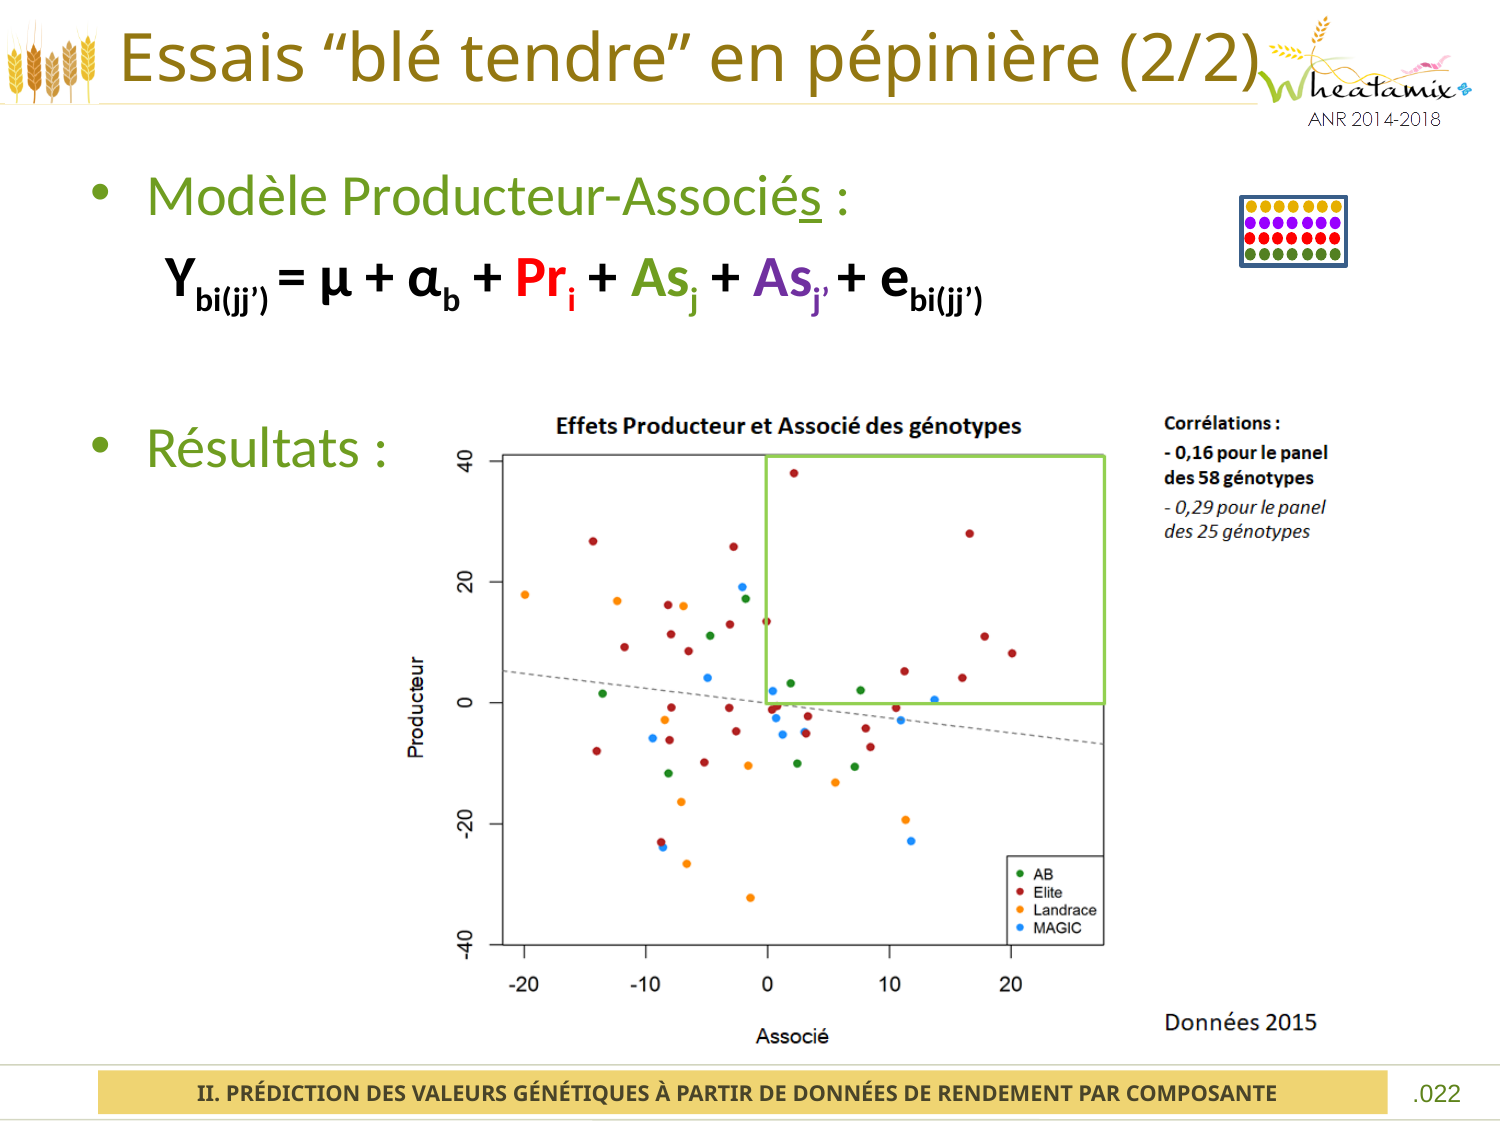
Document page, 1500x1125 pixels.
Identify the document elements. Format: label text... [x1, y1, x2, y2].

text_box [1286, 216, 1298, 230]
text_box [1258, 216, 1271, 230]
text_box [1315, 232, 1327, 245]
text_box [1329, 232, 1341, 245]
title Essais “blé tendre” en pépinière (2/2) [103, 7, 1483, 103]
text_box [1303, 200, 1315, 213]
text_box [1315, 216, 1327, 230]
text_box II. PRÉDICTION DES VALEURS GÉNÉTIQUES À PARTIR DE DONNÉES DE RENDEMENT PAR COMPOSANTE [112, 1079, 1365, 1106]
list Modèle Producteur-Associés : Ybi(jj’) = µ + αb + Pri + Asj + Asj’ + ebi(jj’) Résultats : [75, 149, 1459, 1005]
text_box [1258, 248, 1271, 261]
text_box [1272, 216, 1284, 230]
text_box [1273, 200, 1285, 213]
text_box [1315, 248, 1327, 261]
text_box [1244, 216, 1256, 230]
text_box [1271, 232, 1284, 245]
text_box [1272, 248, 1284, 261]
text_box [1286, 248, 1298, 261]
text_box [1316, 200, 1328, 213]
text_box [1302, 216, 1314, 230]
text_box [1329, 248, 1341, 261]
text_box [1245, 200, 1257, 213]
text_box [1302, 248, 1314, 261]
text_box [1301, 232, 1313, 245]
text_box [1258, 232, 1270, 245]
text_box [1287, 200, 1299, 213]
text_box [1244, 232, 1256, 245]
picture [1257, 15, 1489, 134]
text_box [1285, 232, 1298, 245]
text_box [1260, 200, 1272, 213]
text_box [1330, 200, 1342, 213]
picture [388, 400, 1347, 1061]
text_box [1329, 216, 1341, 230]
text_box [1244, 248, 1256, 261]
picture [5, 18, 99, 104]
